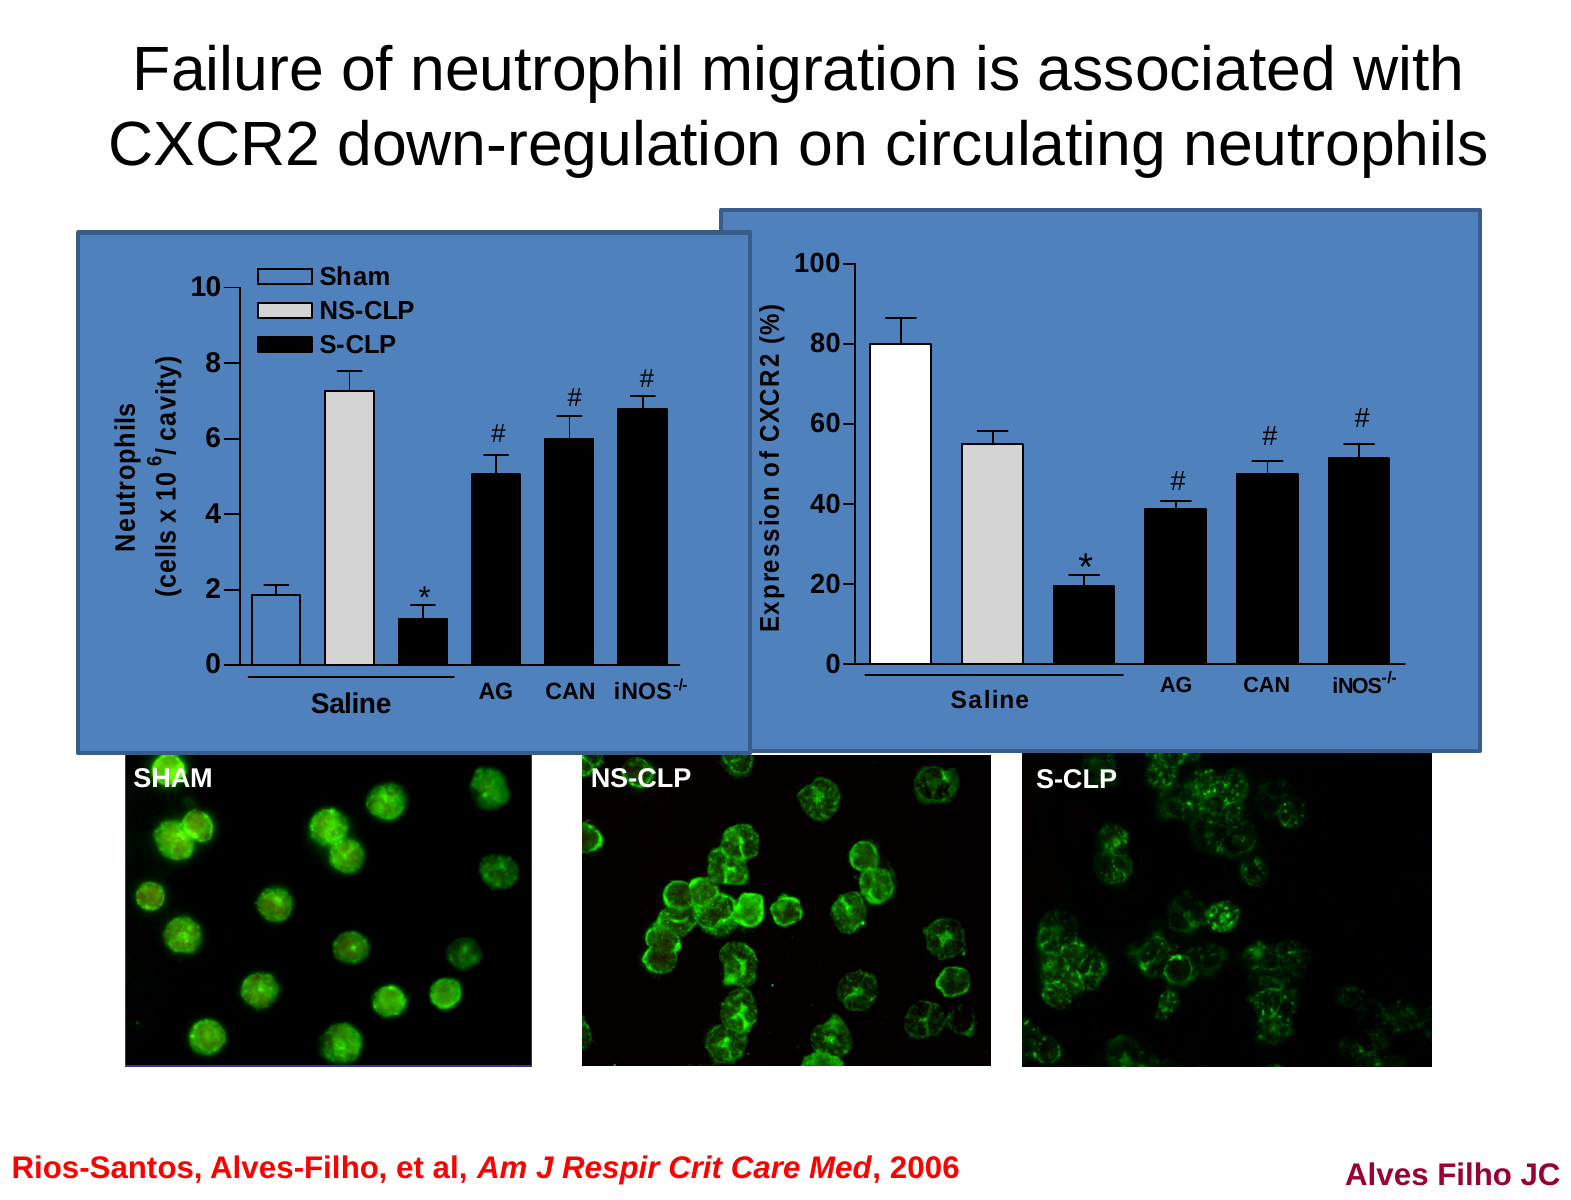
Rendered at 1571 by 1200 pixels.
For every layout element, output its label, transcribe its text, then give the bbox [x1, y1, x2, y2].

text_box Alves Filho JC [1329, 1145, 1571, 1200]
picture [582, 755, 991, 1066]
text_box S-CLP [1020, 754, 1133, 802]
text_box Rios-Santos, Alves-Filho, et al, Am J Respir Crit Care Med, 2006 [0, 1138, 979, 1193]
text_box NS-CLP [575, 755, 707, 801]
chart [723, 211, 1478, 750]
picture [1022, 753, 1432, 1067]
text_box [65, 234, 1506, 1096]
picture [126, 755, 531, 1066]
text_box Failure of neutrophil migration is associated with CXCR2 down-regulation on circulating neutrophils [92, 20, 1507, 186]
text_box SHAM [117, 755, 229, 801]
chart [80, 234, 749, 752]
